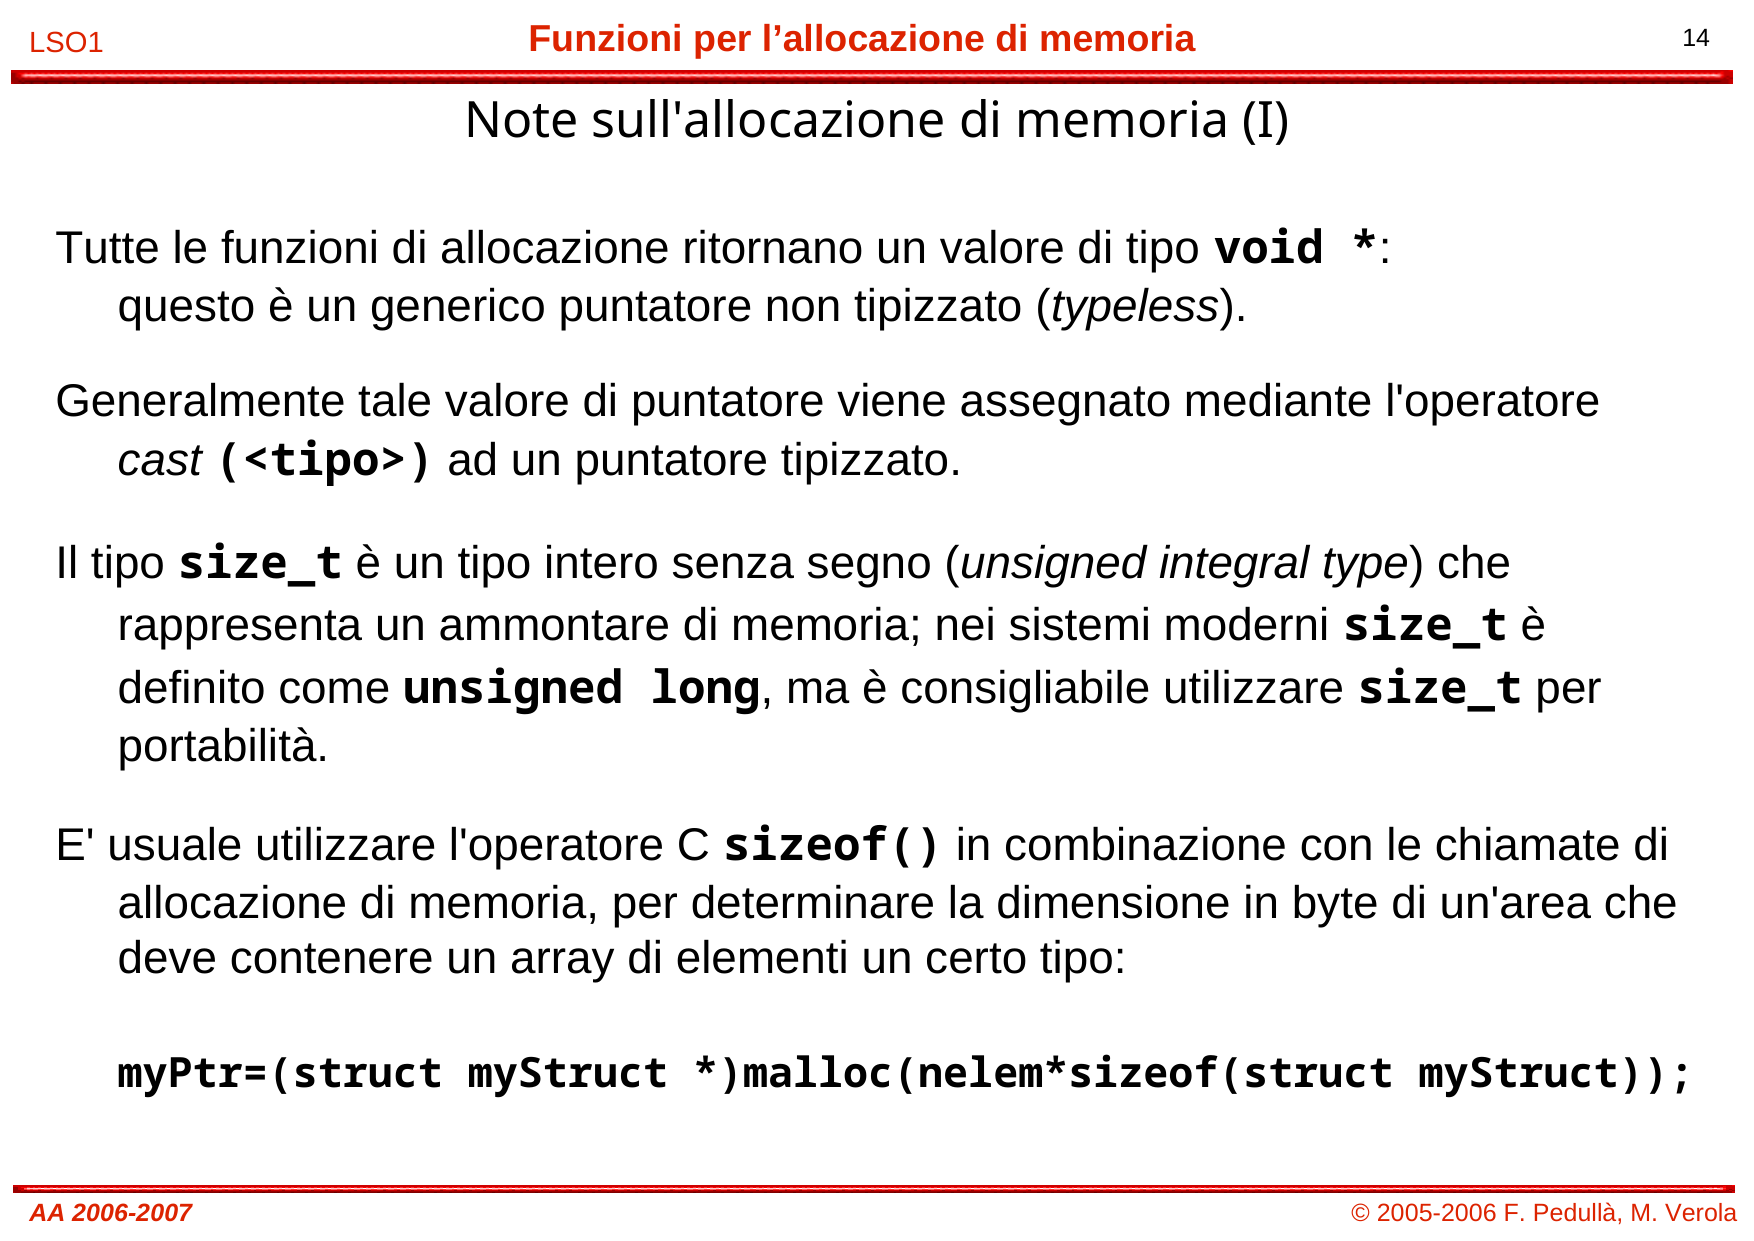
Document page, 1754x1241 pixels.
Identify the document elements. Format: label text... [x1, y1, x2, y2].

picture [13, 1185, 1735, 1193]
title Note sull'allocazione di memoria (I) [388, 72, 1366, 168]
list Tutte le funzioni di allocazione ritornano un valore di tipo void *: questo è un generico puntatore non tipizzato (typeless). Generalmente tale valore di puntatore viene assegnato mediante l'operatore cast (<tipo>) ad un puntatore tipizzato. Il tipo size_t è un tipo intero senza segno (unsigned integral type) che rappresenta un ammontare di memoria; nei sistemi moderni size_t è definito come unsigned long, ma è consigliabile utilizzare size_t per portabilità. E' usuale utilizzare l'operatore C sizeof() in combinazione con le chiamate di allocazione di memoria, per determinare la dimensione in byte di un'area che deve contenere un array di elementi un certo tipo: myPtr=(struct myStruct *)malloc(nelem*sizeof(struct myStruct)); [40, 206, 1711, 1101]
picture [11, 70, 1733, 84]
